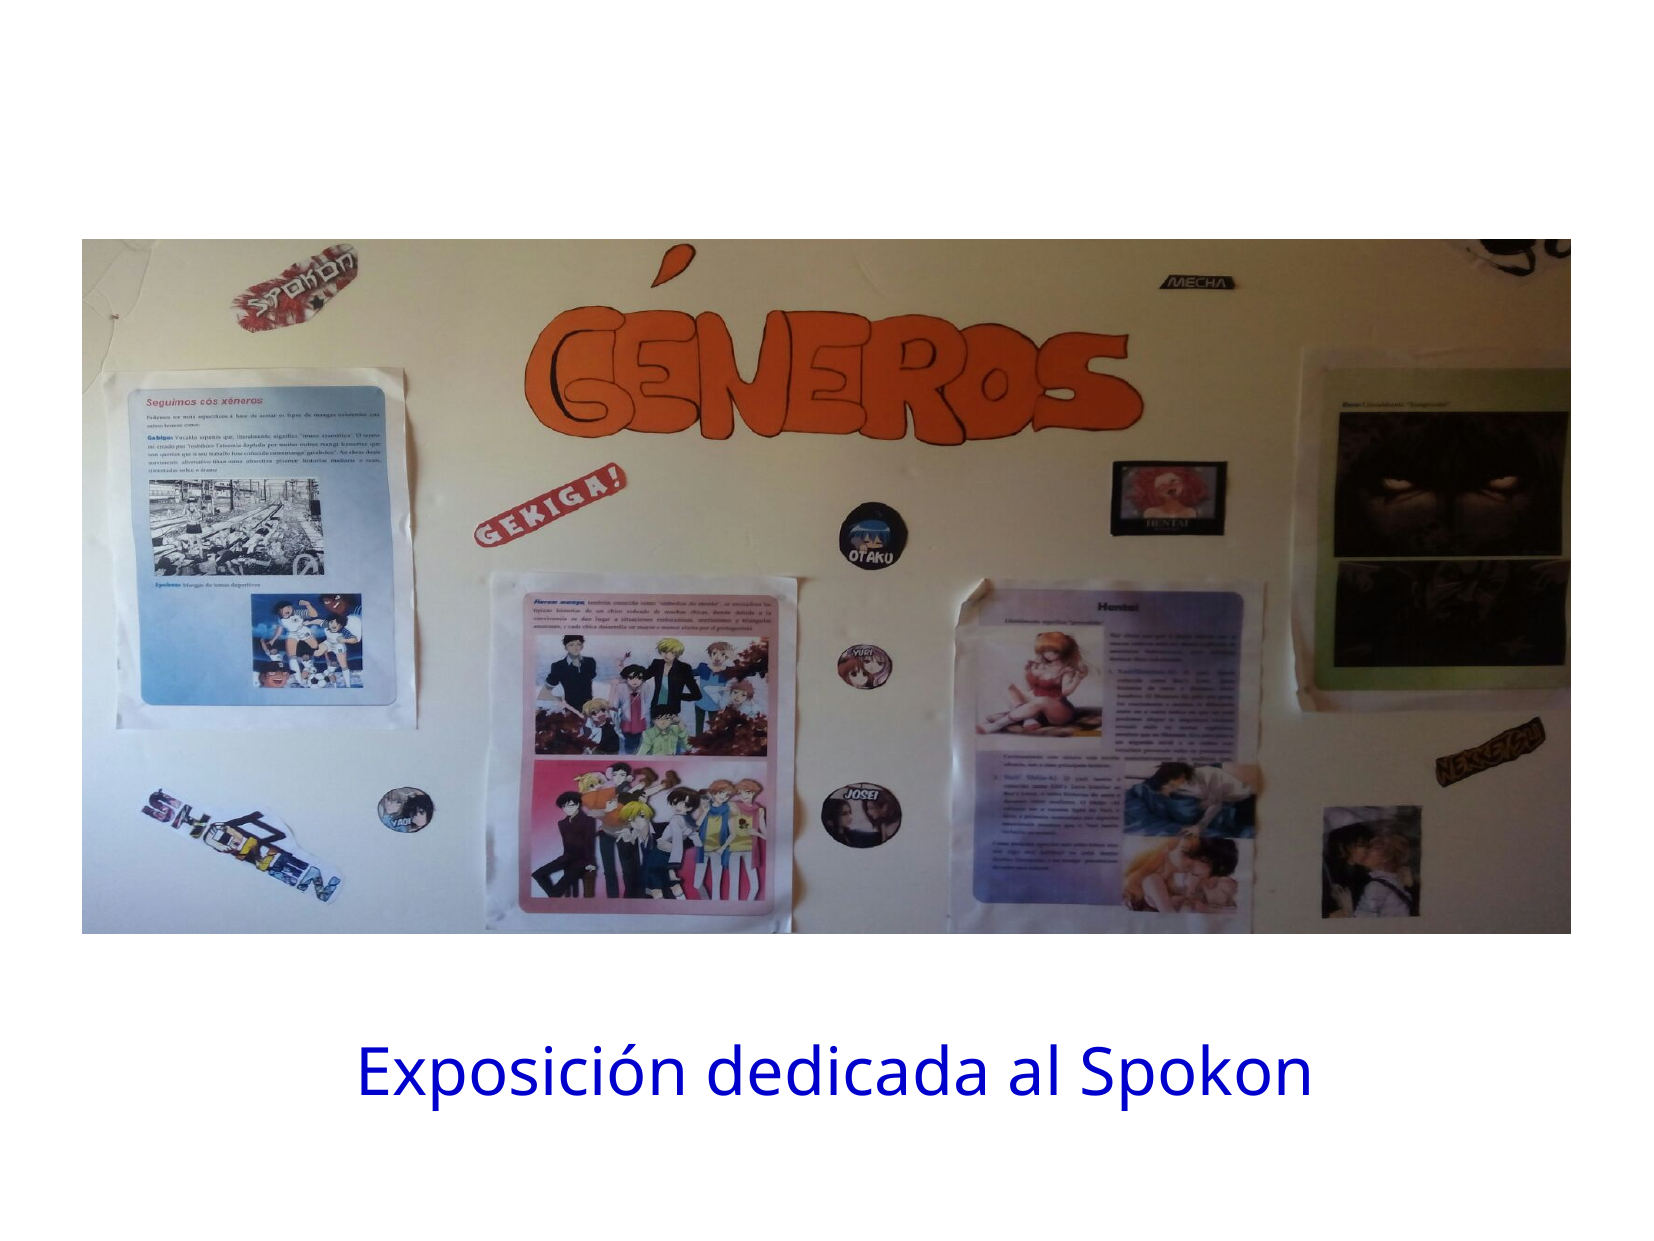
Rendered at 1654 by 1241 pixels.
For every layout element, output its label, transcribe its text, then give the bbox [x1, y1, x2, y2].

picture [82, 239, 1571, 934]
list Exposición dedicada al Spokon [82, 934, 1571, 1109]
